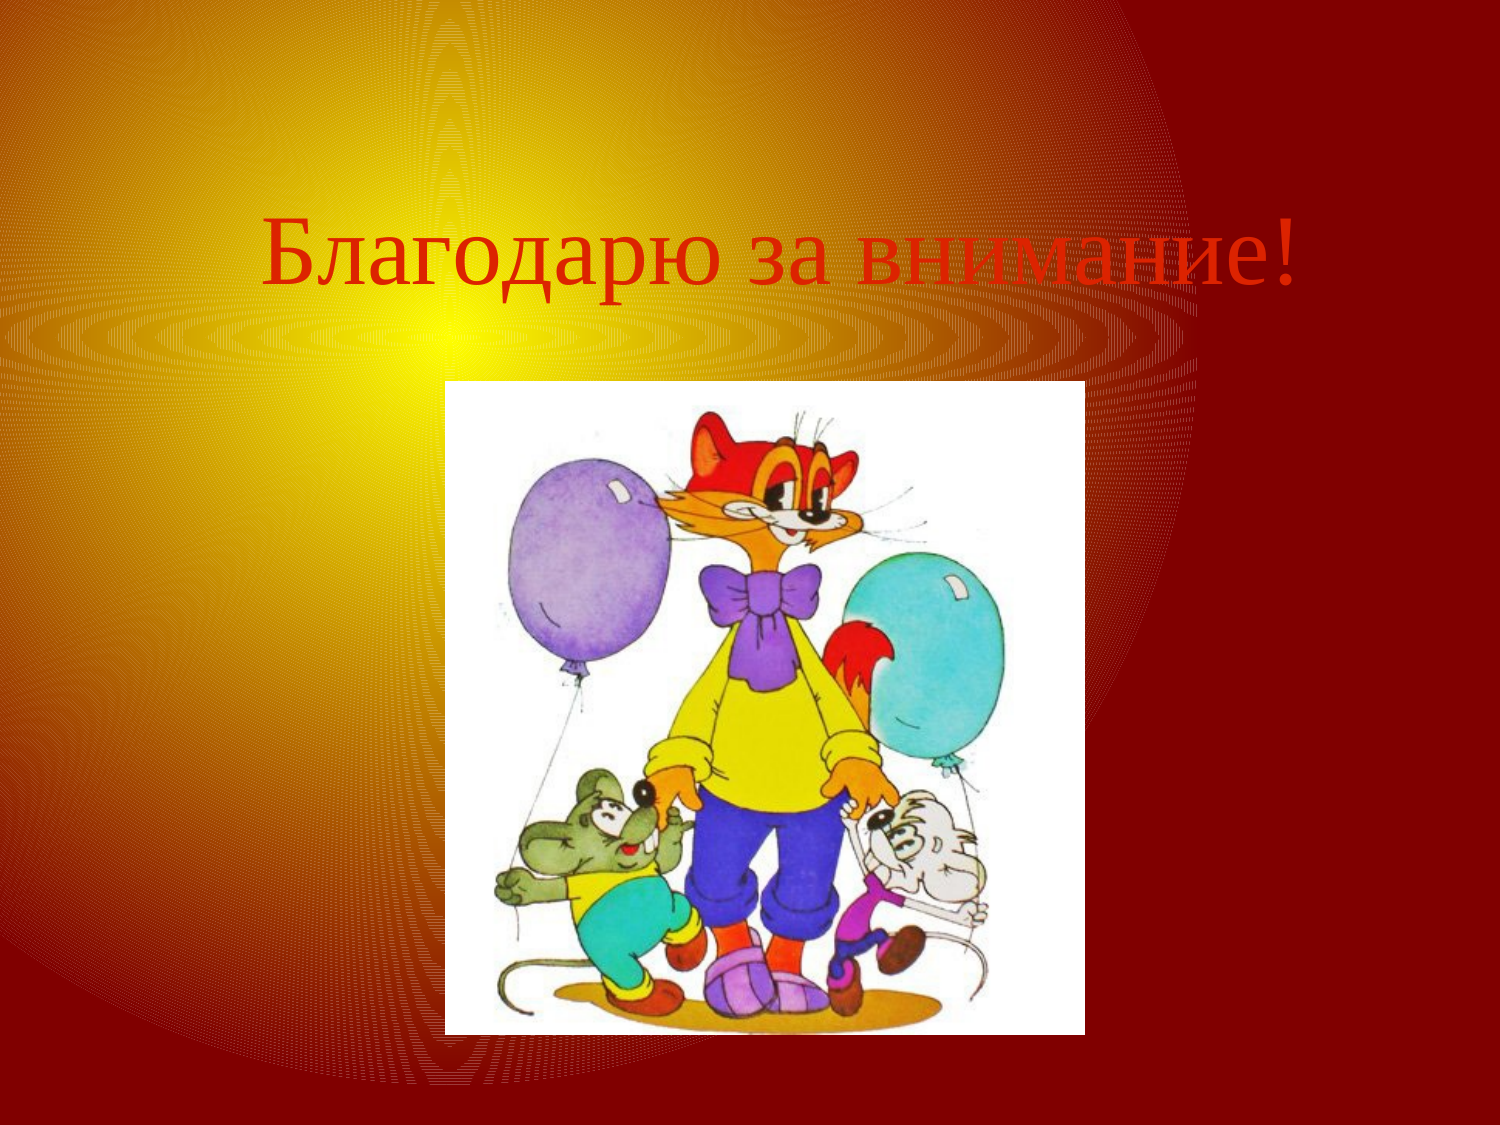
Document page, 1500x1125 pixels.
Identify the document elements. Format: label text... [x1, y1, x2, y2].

title Благодарю за внимание! [205, 177, 1359, 365]
picture [445, 381, 1085, 1035]
